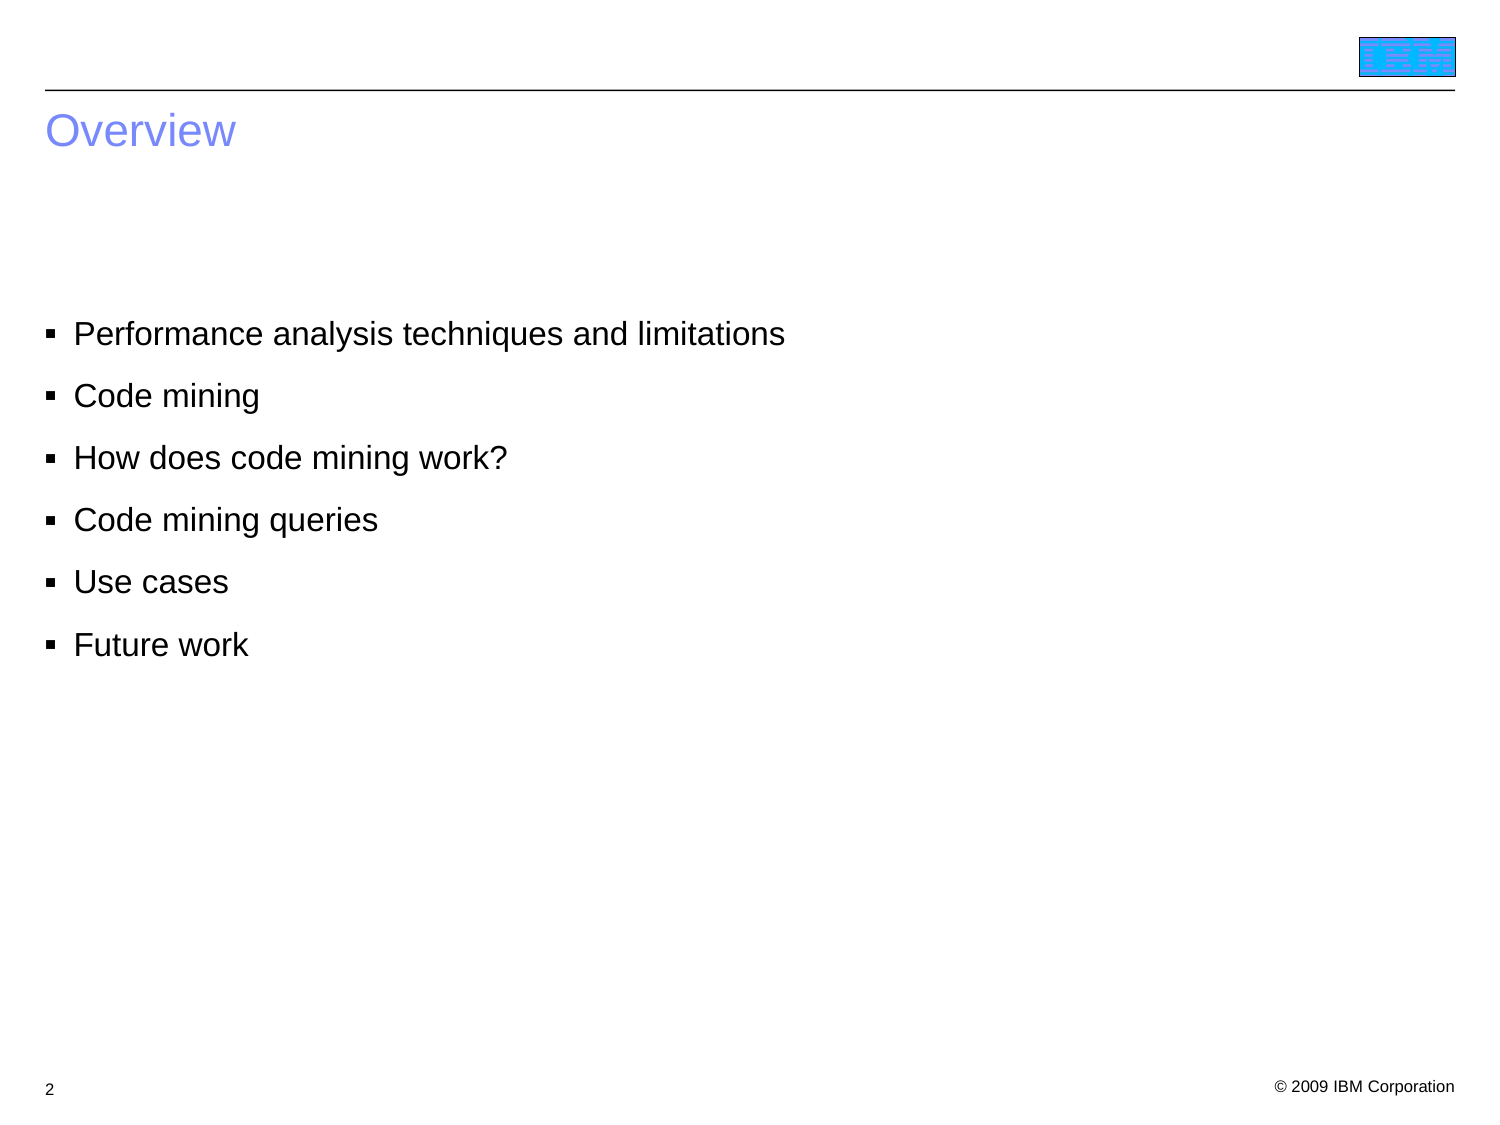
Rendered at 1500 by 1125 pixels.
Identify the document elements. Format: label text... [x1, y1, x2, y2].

title Overview [30, 97, 1456, 218]
list Performance analysis techniques and limitations Code mining How does code mining work? Code mining queries Use cases Future work [30, 307, 1456, 1058]
